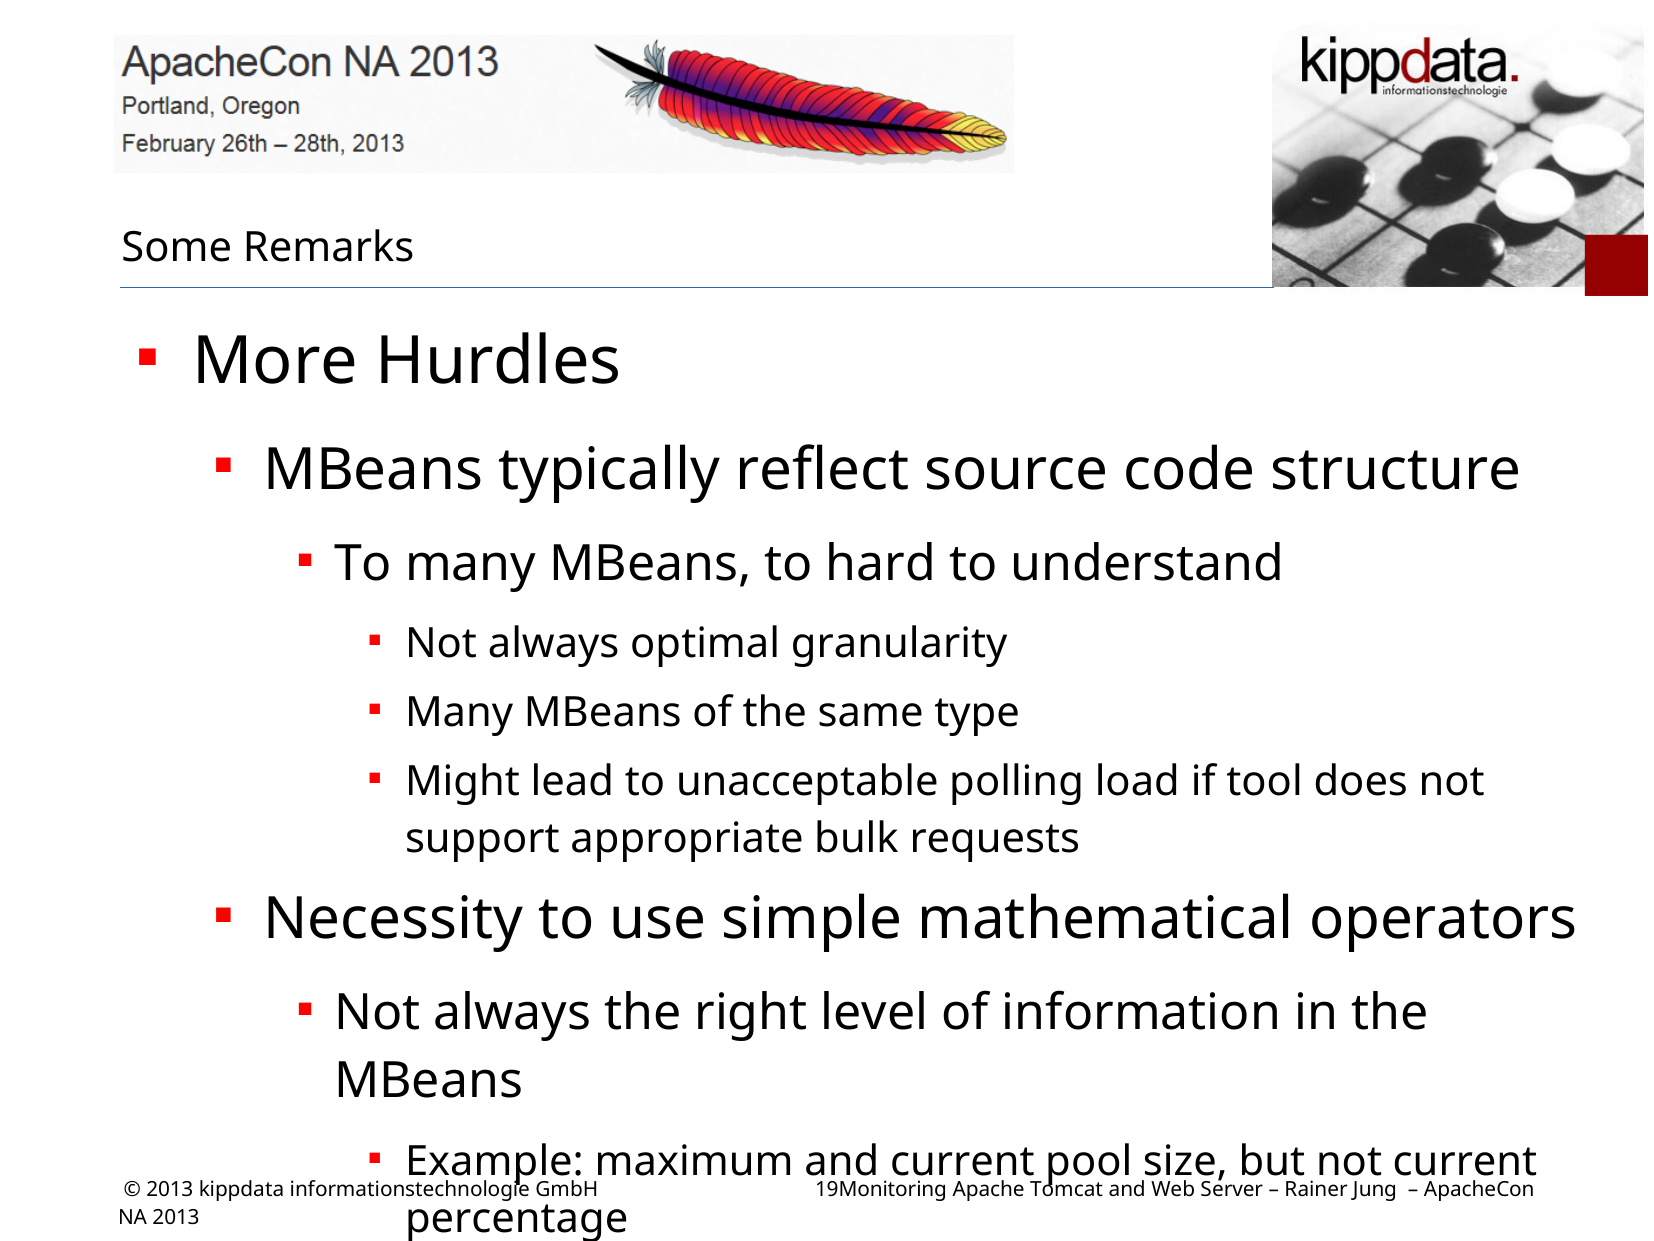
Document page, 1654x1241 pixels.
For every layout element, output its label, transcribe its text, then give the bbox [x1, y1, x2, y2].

picture [1272, 5, 1648, 302]
list More Hurdles MBeans typically reflect source code structure To many MBeans, to hard to understand Not always optimal granularity Many MBeans of the same type Might lead to unacceptable polling load if tool does not support appropriate bulk requests Necessity to use simple mathematical operators Not always the right level of information in the MBeans Example: maximum and current pool size, but not current percentage Need to deduce deltas or rates from counters, quotients of metrics, quotients of deltas [121, 312, 1631, 1158]
picture [114, 35, 1014, 173]
title Some Remarks [121, 204, 1242, 286]
